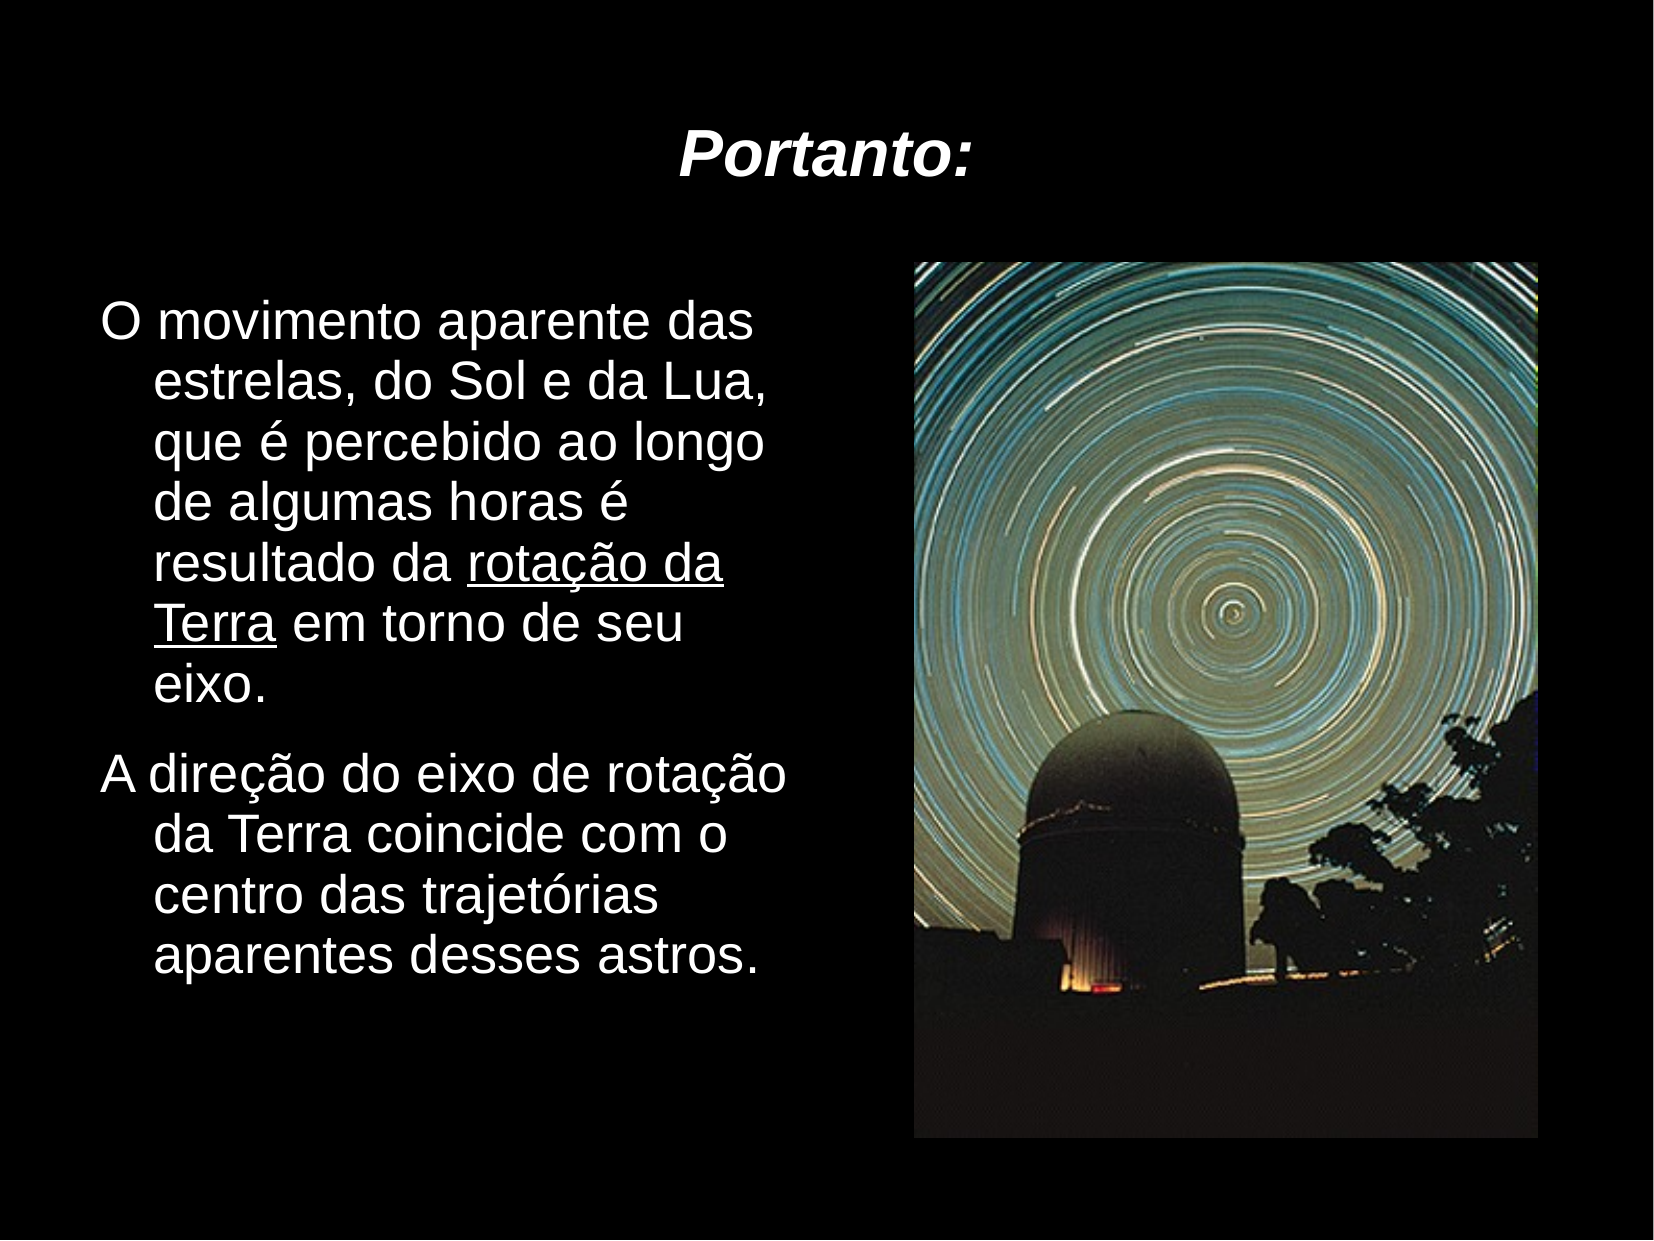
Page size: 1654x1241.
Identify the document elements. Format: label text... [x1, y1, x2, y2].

picture [914, 262, 1538, 1138]
list O movimento aparente das estrelas, do Sol e da Lua, que é percebido ao longo de algumas horas é resultado da rotação da Terra em torno de seu eixo. A direção do eixo de rotação da Terra coincide com o centro das trajetórias aparentes desses astros. [82, 290, 809, 1127]
title Portanto: [82, 49, 1571, 257]
